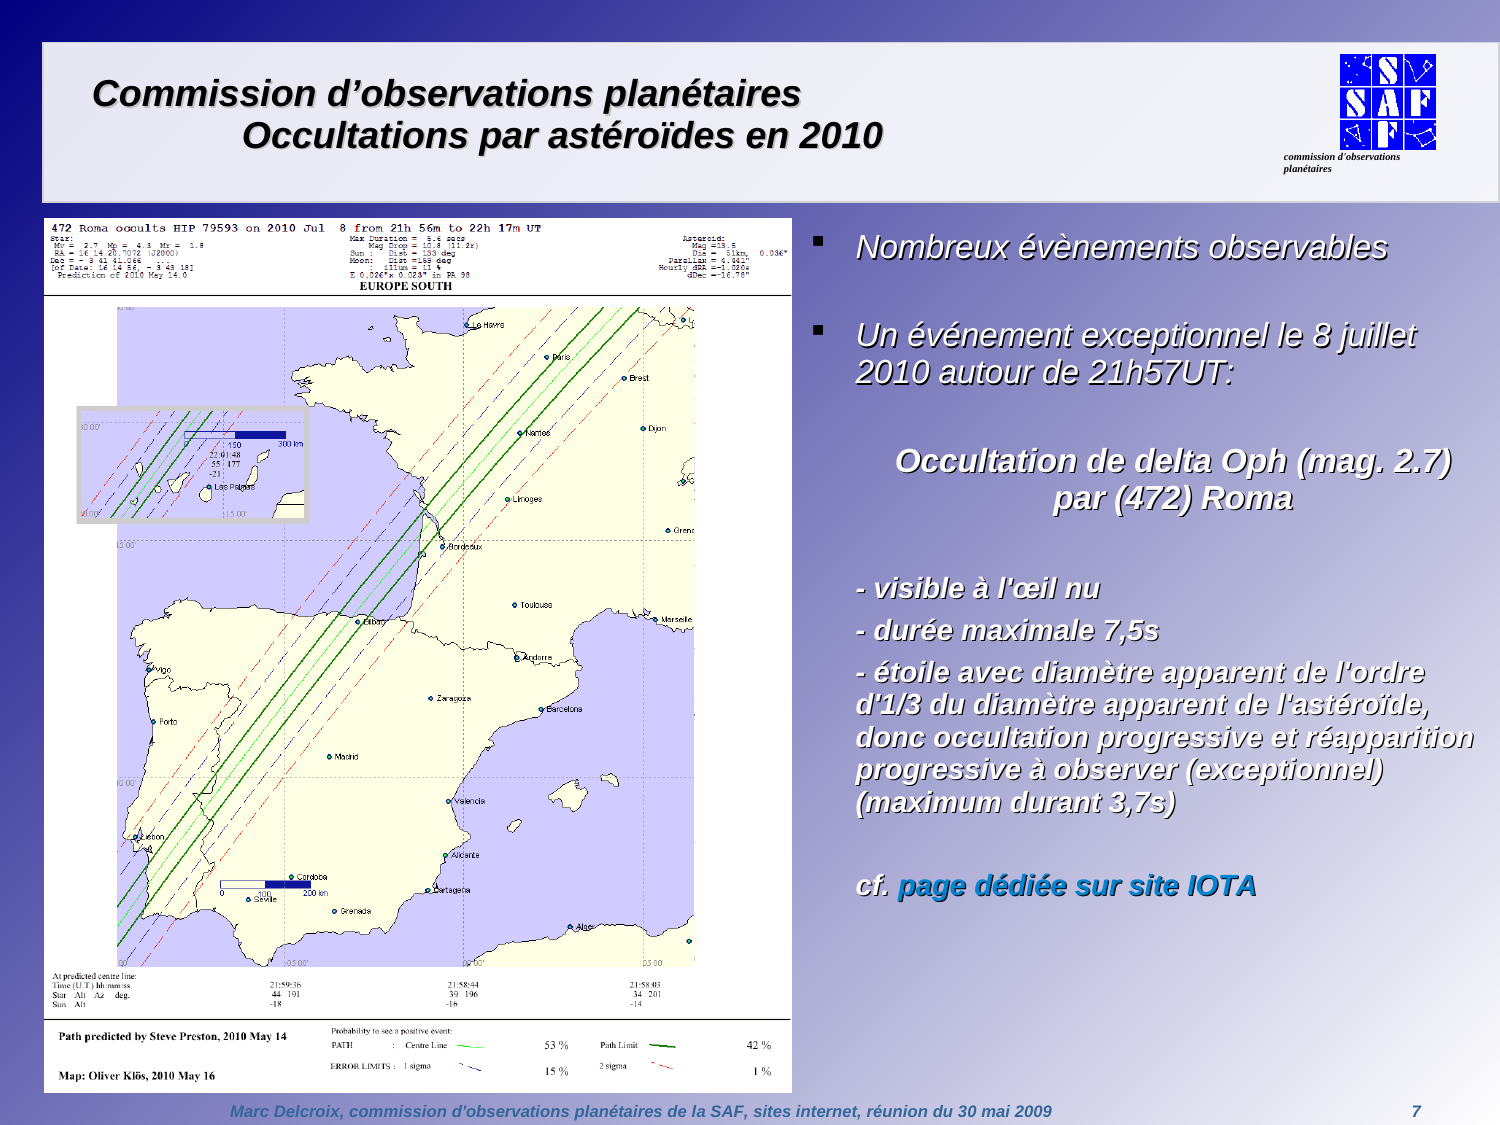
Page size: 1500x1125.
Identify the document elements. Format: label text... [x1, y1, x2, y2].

picture [44, 218, 792, 1093]
text_box Nombreux évènements observables Un événement exceptionnel le 8 juillet 2010 autour de 21h57UT: Occultation de delta Oph (mag. 2.7) par (472) Roma - visible à l'œil nu - durée maximale 7,5s - étoile avec diamètre apparent de l'ordre d'1/3 du diamètre apparent de l'astéroïde, donc occultation progressive et réapparition progressive à observer (exceptionnel) (maximum durant 3,7s) cf. page dédiée sur site IOTA [708, 177, 1500, 975]
picture [1340, 54, 1436, 150]
text_box Commission d’observations planétaires Occultations par astéroïdes en 2010 [76, 54, 1313, 173]
